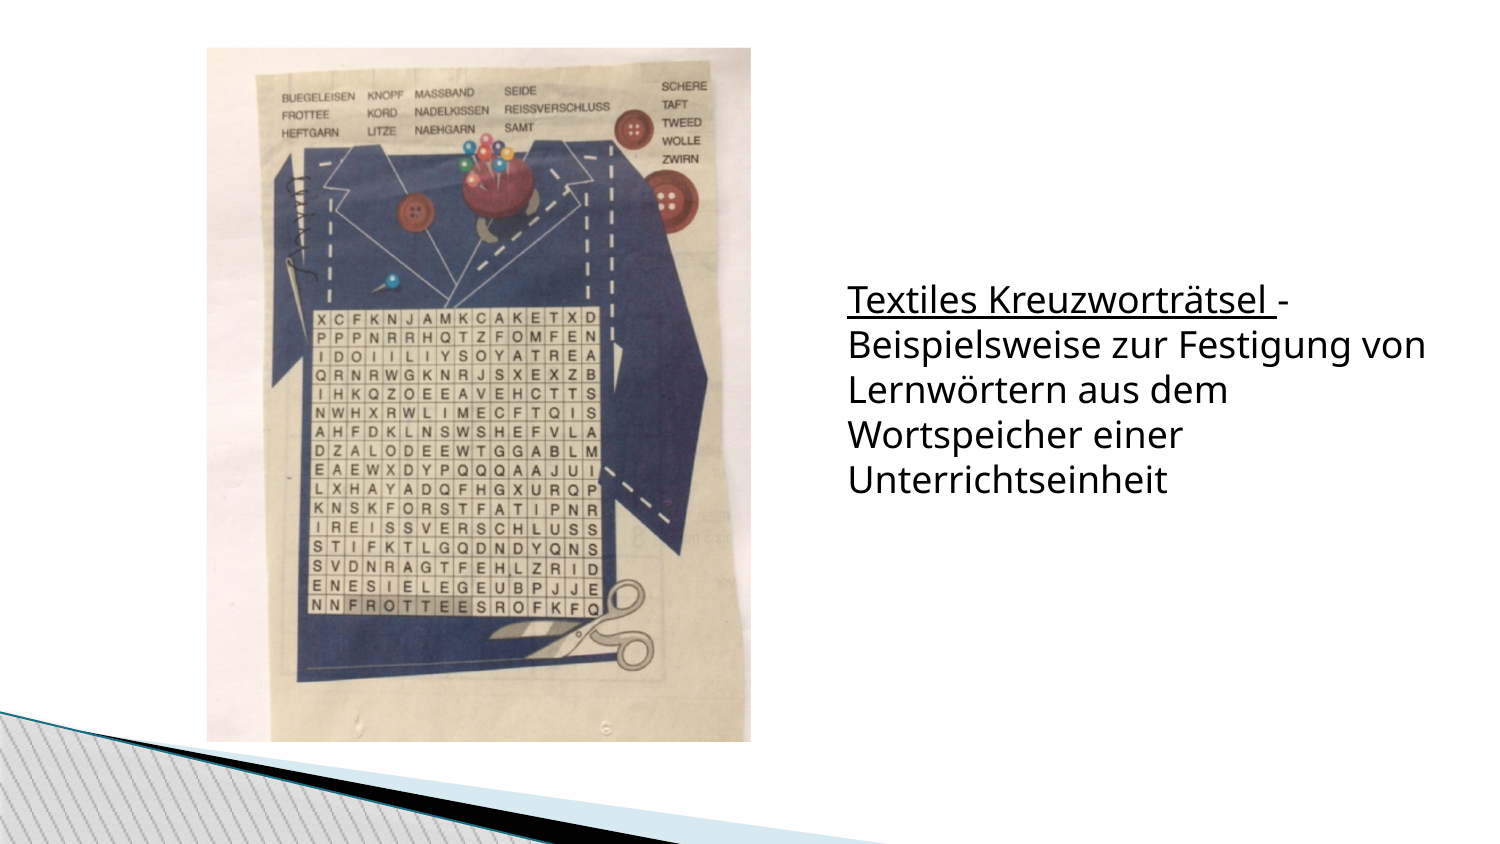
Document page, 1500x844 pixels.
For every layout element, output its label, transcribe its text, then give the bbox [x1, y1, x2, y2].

picture [206, 47, 751, 742]
text_box Textiles Kreuzworträtsel - Beispielsweise zur Festigung von Lernwörtern aus dem Wortspeicher einer Unterrichtseinheit [832, 268, 1452, 554]
